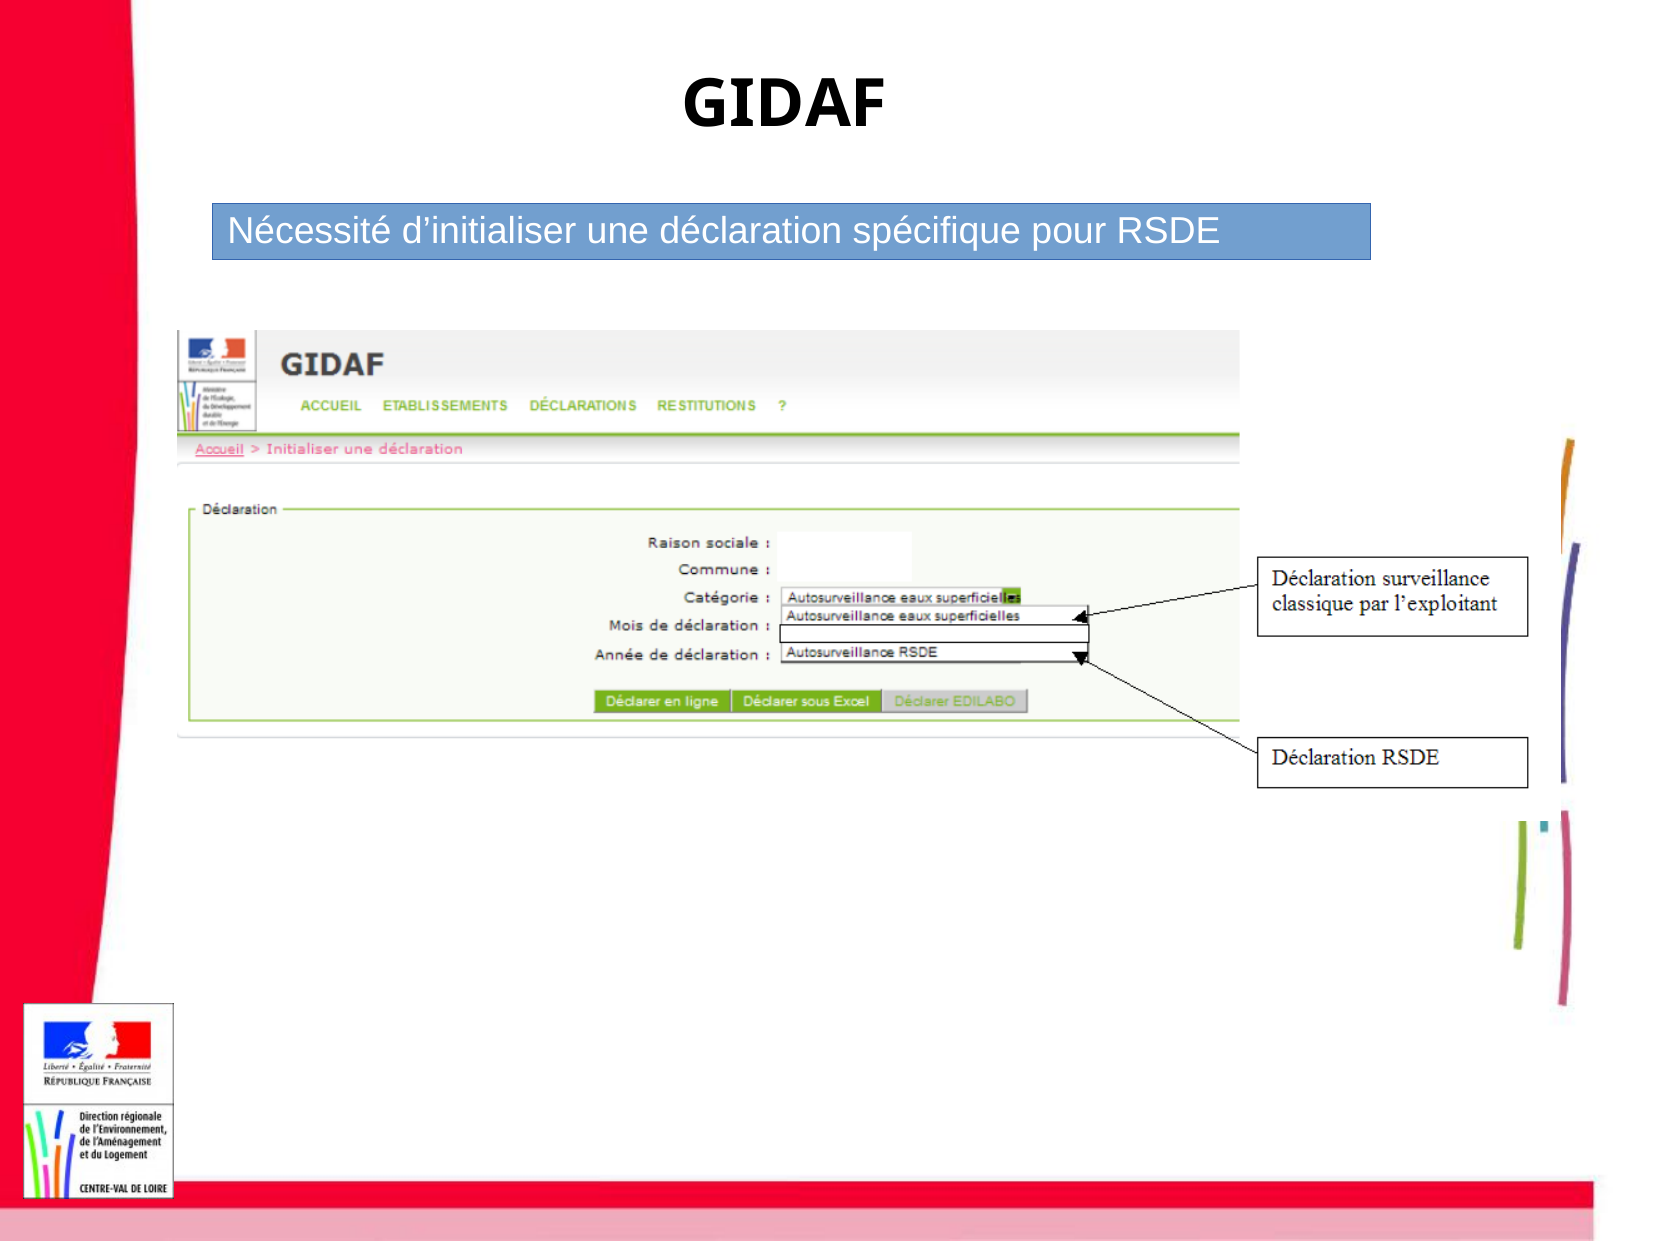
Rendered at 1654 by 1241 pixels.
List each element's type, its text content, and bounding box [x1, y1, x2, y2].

text_box Nécessité d’initialiser une déclaration spécifique pour RSDE [212, 203, 1371, 260]
picture [0, 0, 1653, 1241]
text_box GIDAF [649, 58, 921, 203]
